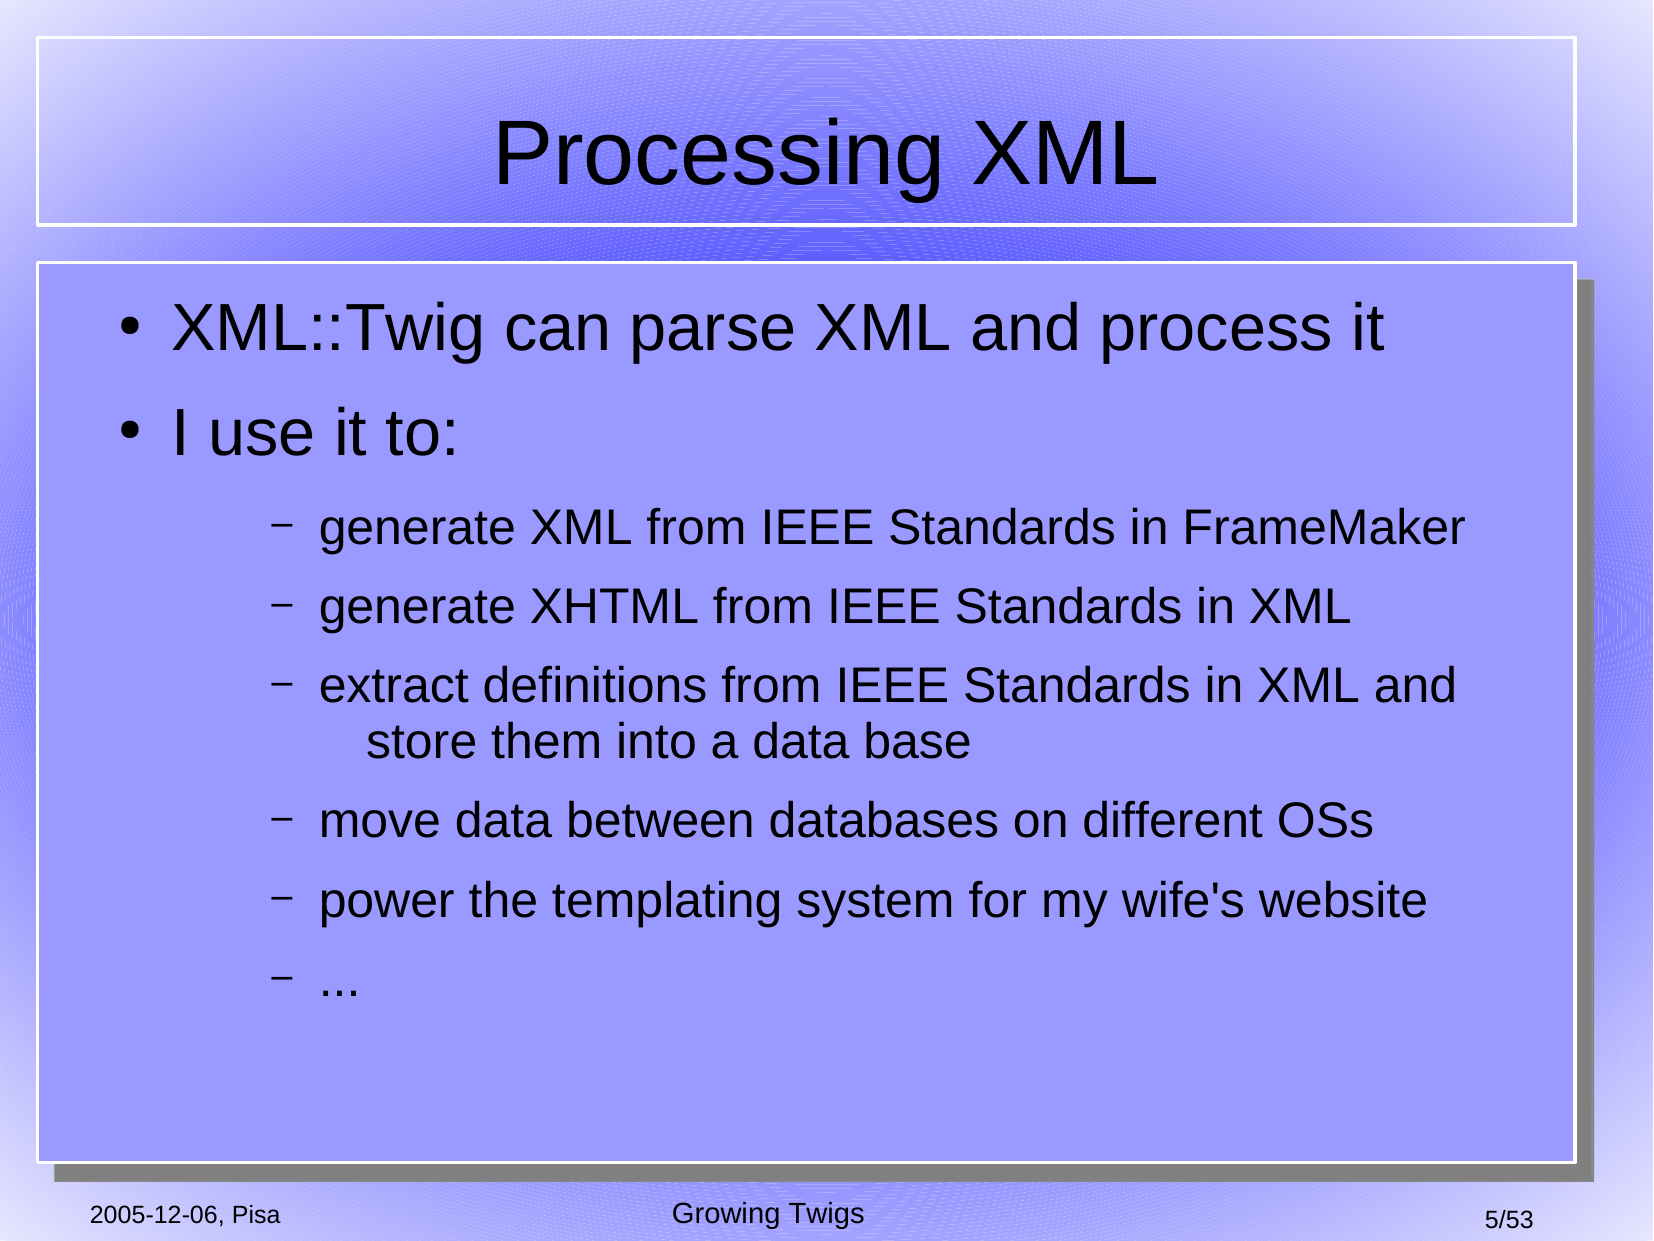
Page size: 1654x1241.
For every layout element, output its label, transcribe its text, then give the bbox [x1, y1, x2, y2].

list XML::Twig can parse XML and process it I use it to: generate XML from IEEE Standards in FrameMaker generate XHTML from IEEE Standards in XML extract definitions from IEEE Standards in XML and store them into a data base move data between databases on different OSs power the templating system for my wife's website ... [82, 290, 1571, 1196]
title Processing XML [82, 49, 1571, 257]
